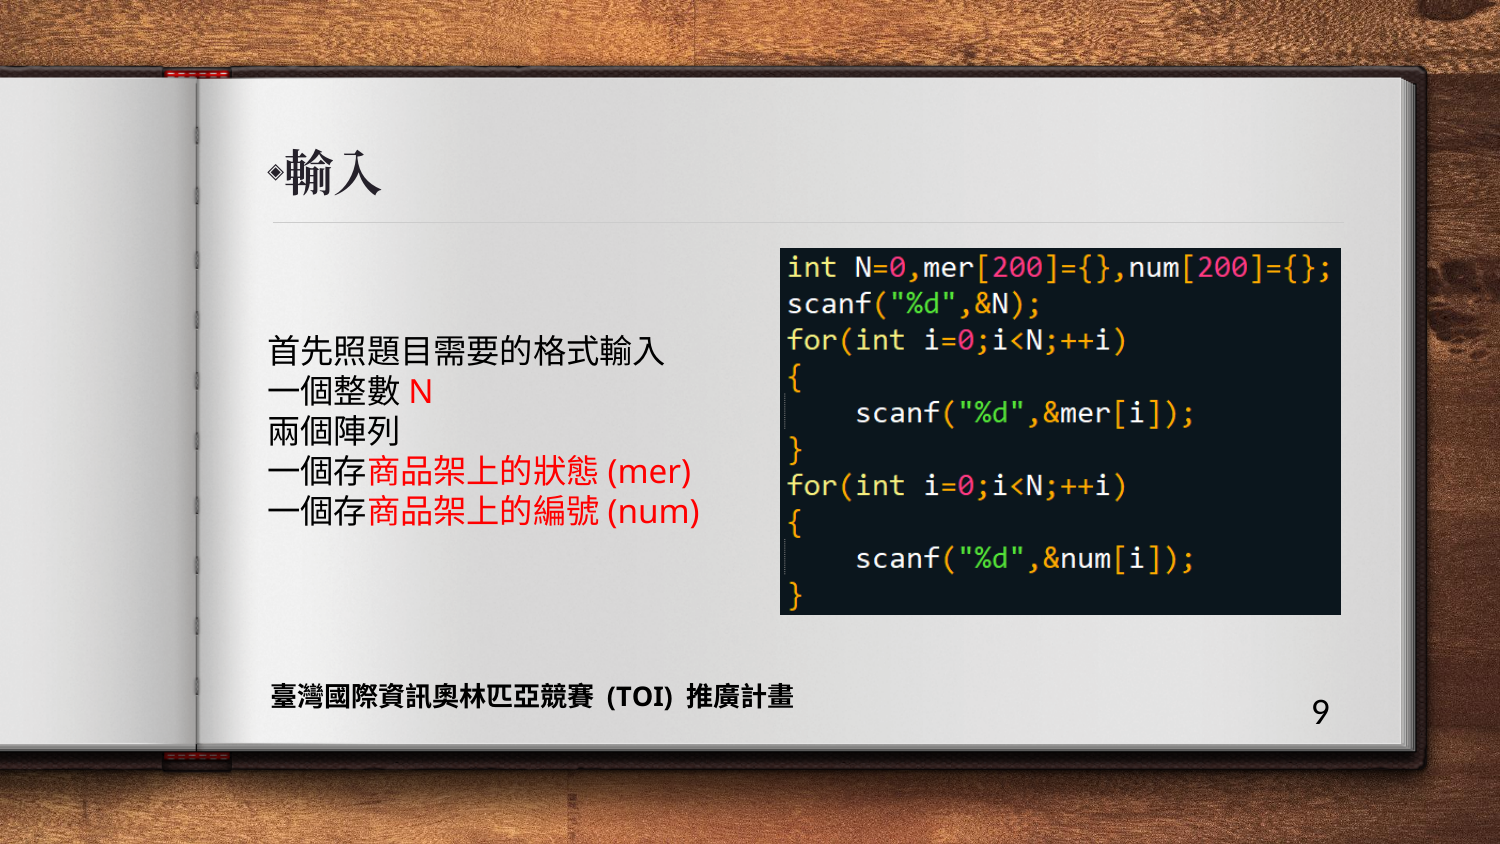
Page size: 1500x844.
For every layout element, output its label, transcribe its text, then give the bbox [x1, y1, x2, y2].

text_box [1295, 672, 1386, 737]
picture [780, 248, 1341, 615]
text_box 首先照題目需要的格式輸入 一個整數N 兩個陣列 一個存商品架上的狀態(mer) 一個存商品架上的編號(num) [252, 322, 743, 540]
list 輸入 [252, 126, 1194, 216]
